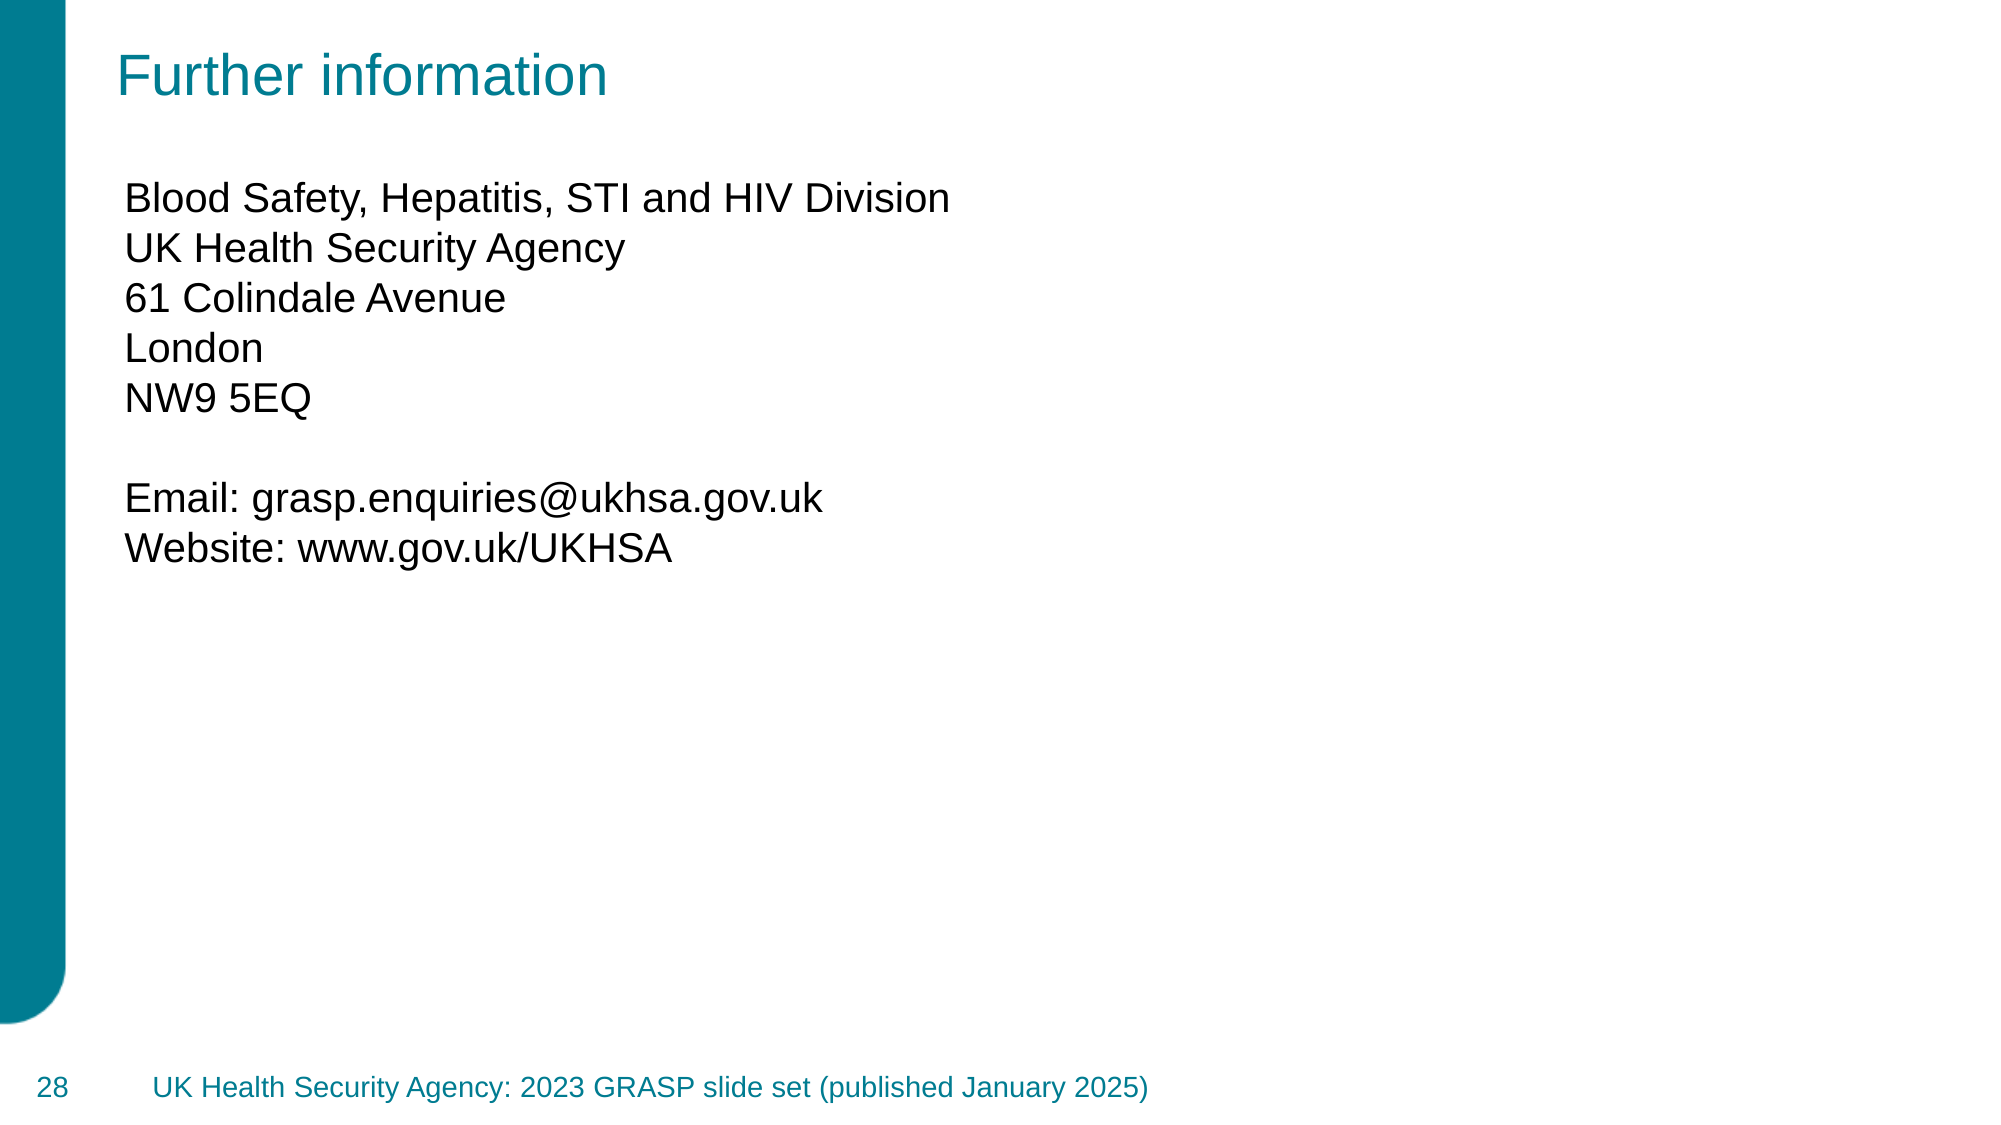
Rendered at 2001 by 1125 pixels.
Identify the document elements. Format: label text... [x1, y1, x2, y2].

list Blood Safety, Hepatitis, STI and HIV Division UK Health Security Agency 61 Colindale Avenue London NW9 5EQ Email: grasp.enquiries@ukhsa.gov.uk Website: www.gov.uk/UKHSA [101, 162, 1926, 634]
text_box UK Health Security Agency: 2023 GRASP slide set (published January 2025) [137, 1056, 1780, 1116]
title Further information [101, 29, 1926, 124]
text_box [21, 1056, 120, 1117]
